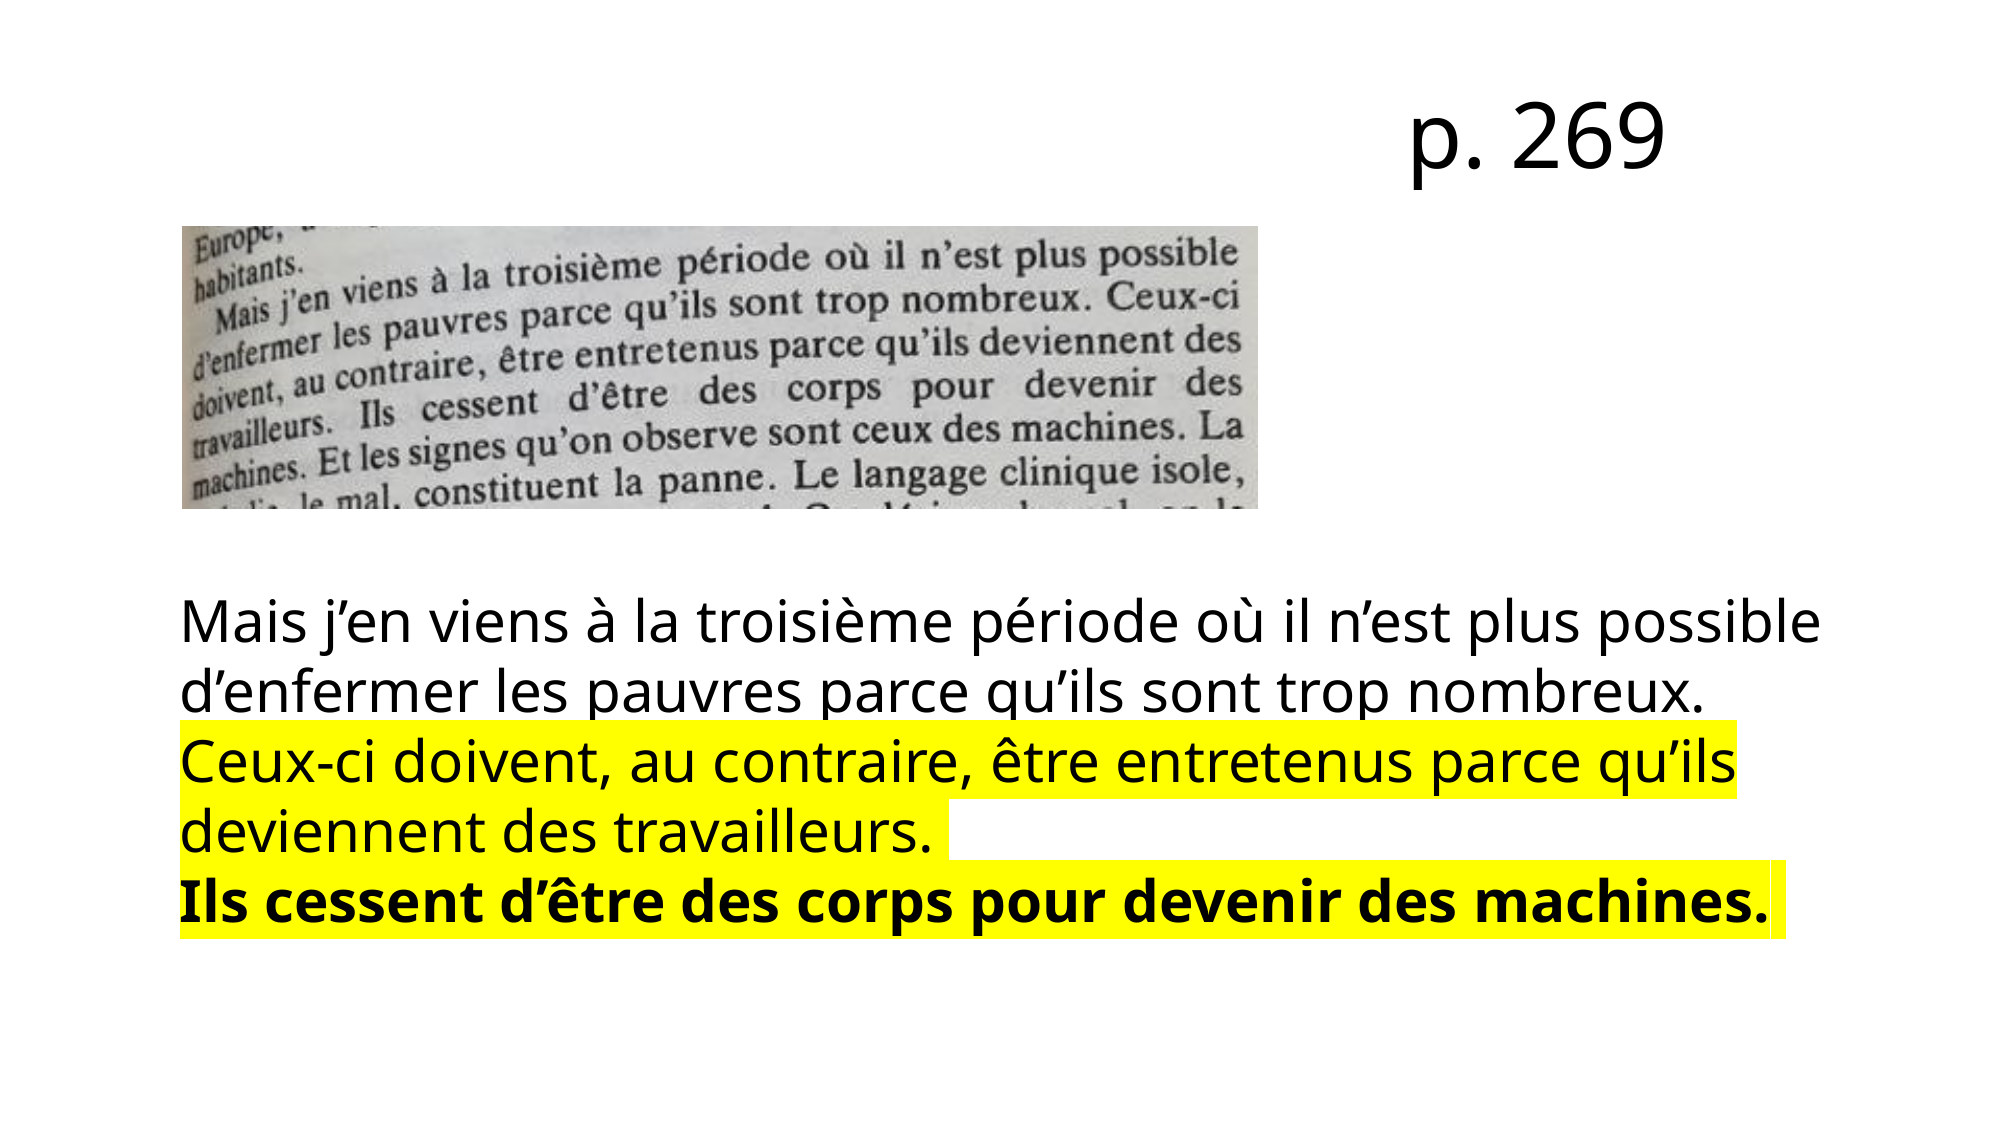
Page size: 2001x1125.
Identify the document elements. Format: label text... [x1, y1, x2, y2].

text_box Mais j’en viens à la troisième période où il n’est plus possible d’enfermer les pauvres parce qu’ils sont trop nombreux. Ceux-ci doivent, au contraire, être entretenus parce qu’ils deviennent des travailleurs. Ils cessent d’être des corps pour devenir des machines. [165, 576, 1866, 941]
picture [182, 226, 1258, 509]
title p. 269 [1148, 29, 1927, 248]
